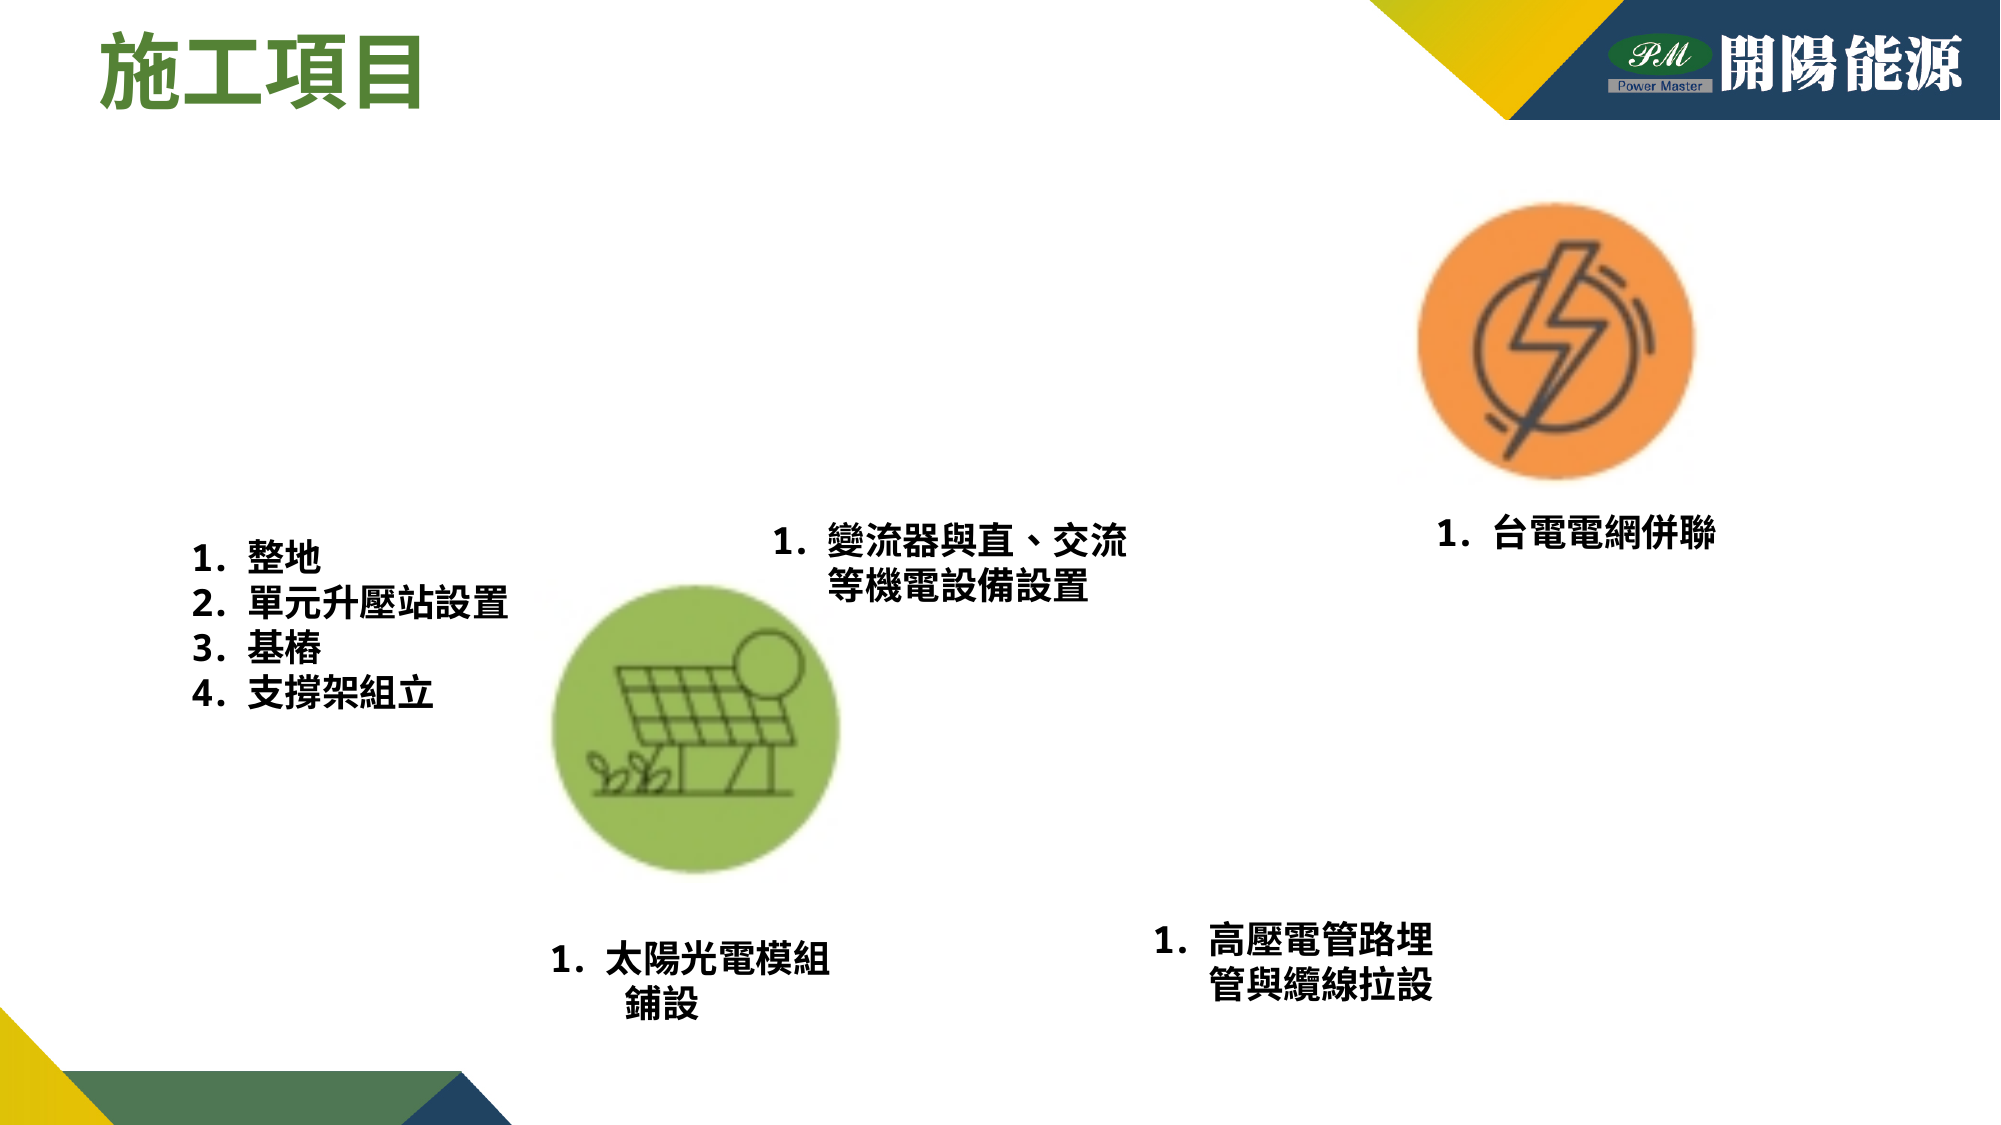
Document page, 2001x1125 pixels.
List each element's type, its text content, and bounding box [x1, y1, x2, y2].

text_box 施工項目 [0, 11, 600, 127]
text_box 變流器與直、交流等機電設備設置 [756, 517, 1158, 608]
text_box 整地 單元升壓站設置 基樁 支撐架組立 [175, 534, 521, 715]
text_box 太陽光電模組 鋪設 [534, 934, 843, 1025]
picture [0, 0, 2000, 1125]
text_box 台電電網併聯 [1420, 509, 1738, 555]
text_box 高壓電管路埋管與纜線拉設 [1136, 916, 1466, 1007]
